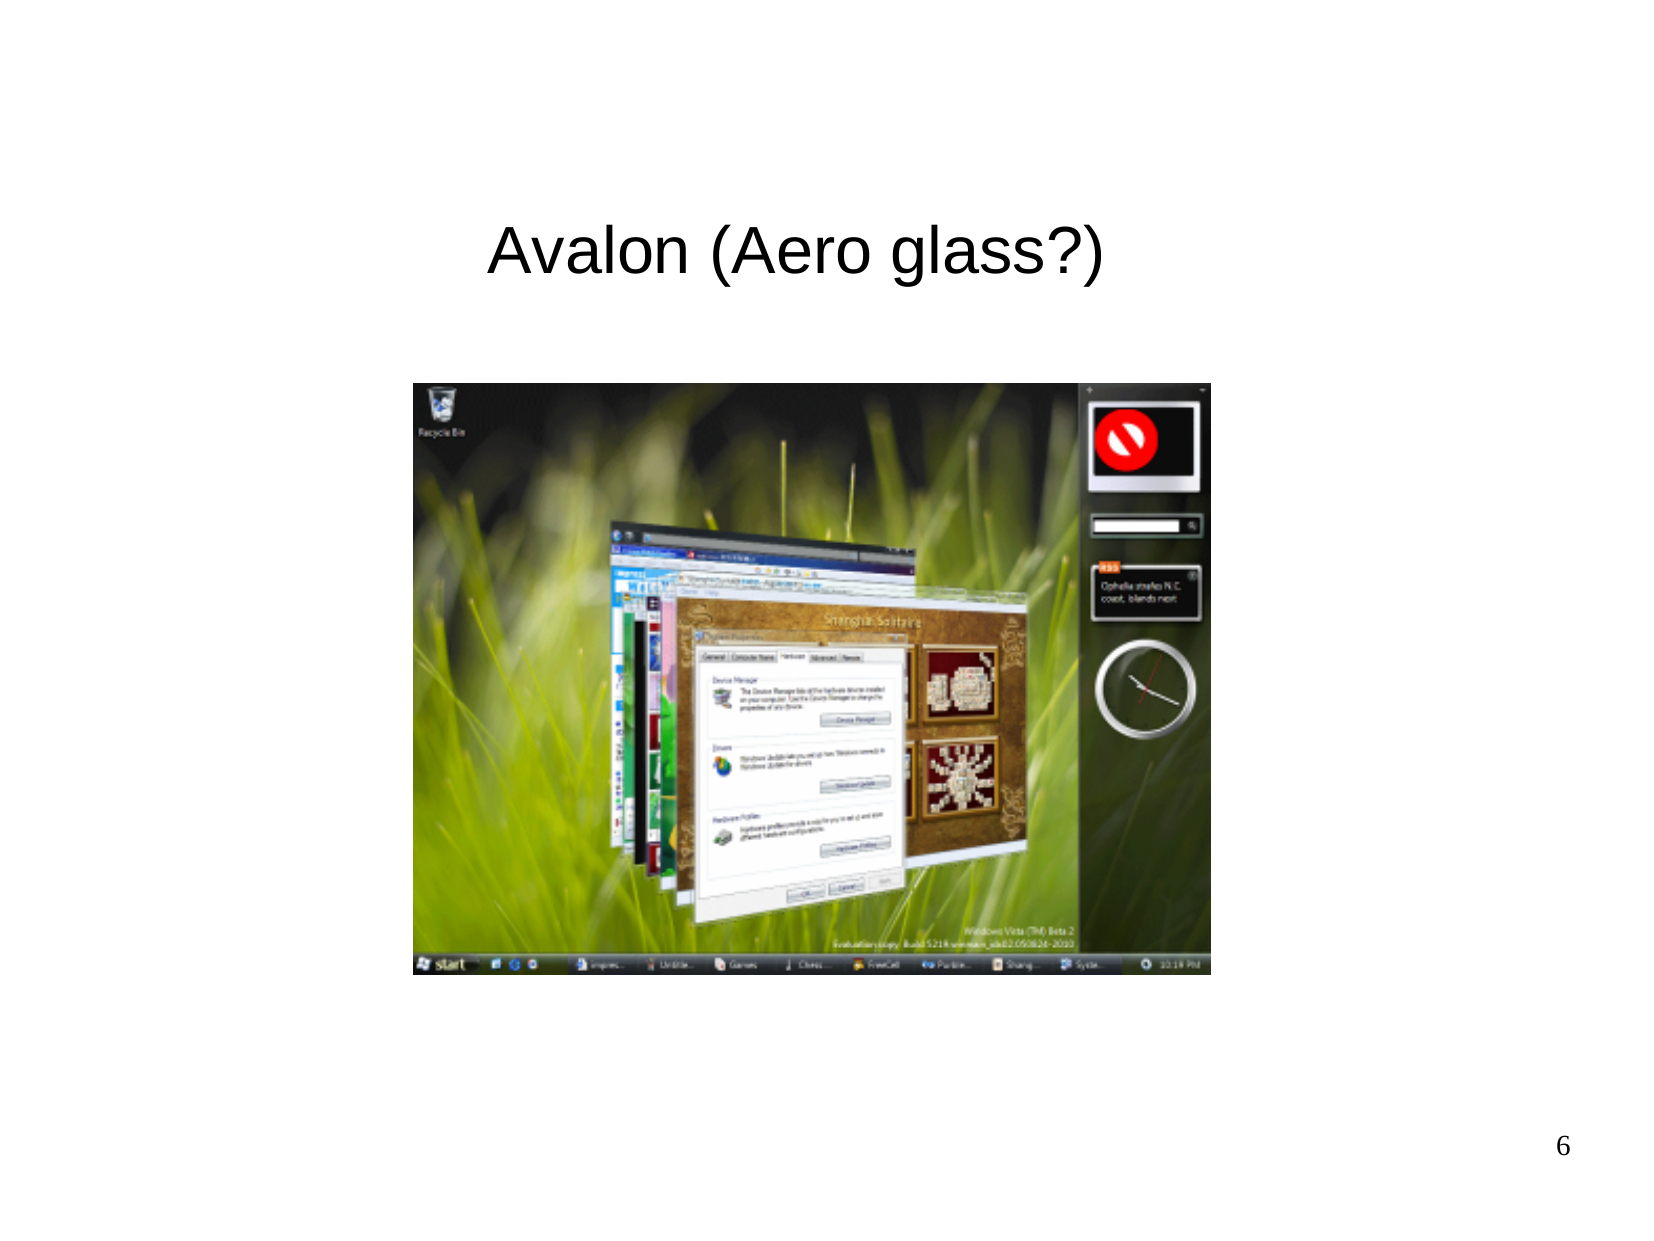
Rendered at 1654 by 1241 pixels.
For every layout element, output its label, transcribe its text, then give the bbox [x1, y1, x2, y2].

picture [413, 383, 1211, 975]
text_box Avalon (Aero glass?) [472, 205, 1123, 296]
